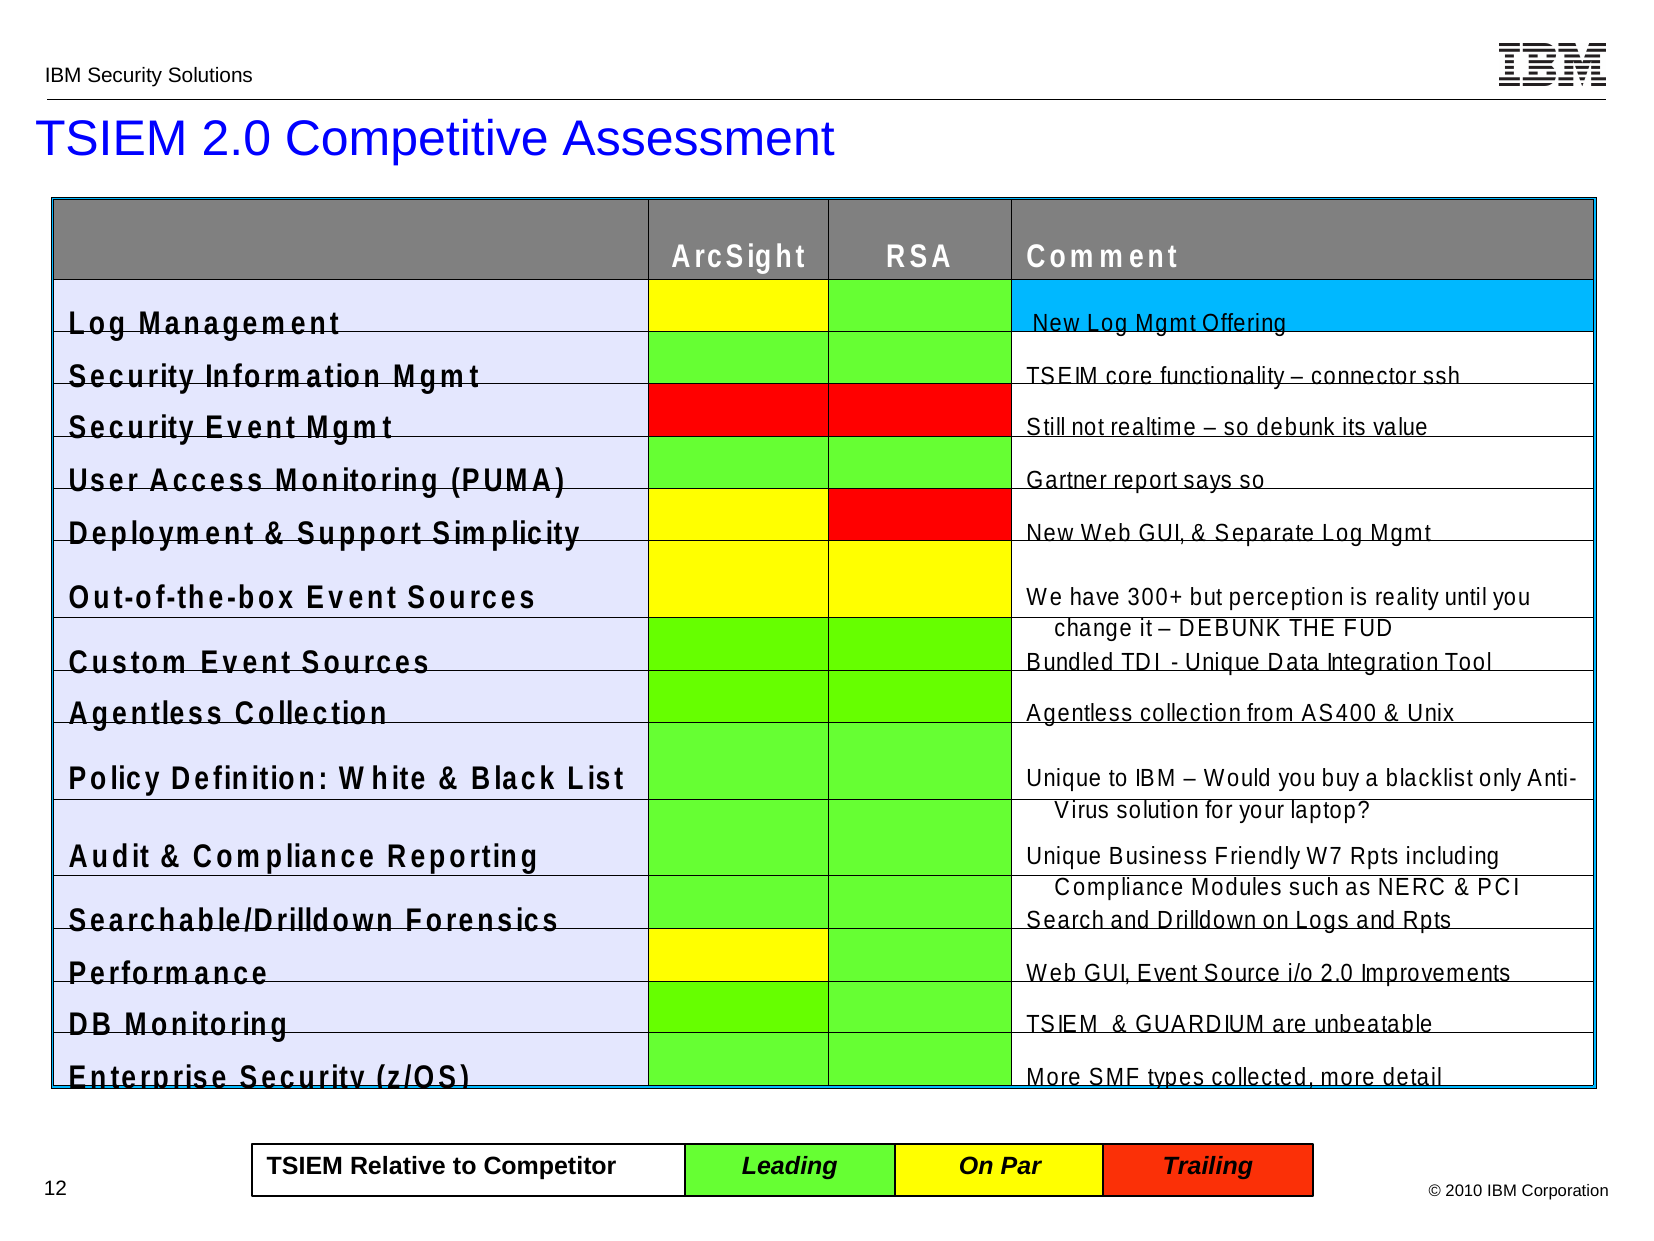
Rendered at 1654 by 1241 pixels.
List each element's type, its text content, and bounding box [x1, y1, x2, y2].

text_box [0, 387, 148, 444]
text_box TSIEM Relative to Competitor [251, 1143, 685, 1196]
text_box [601, 613, 838, 670]
picture [1499, 43, 1606, 86]
title TSIEM 2.0 Competitive Assessment [35, 86, 1614, 188]
text_box Leading [685, 1143, 895, 1196]
text_box [0, 555, 210, 633]
chart [51, 197, 1597, 1089]
text_box On Par [895, 1143, 1103, 1196]
text_box Trailing [1103, 1143, 1313, 1196]
